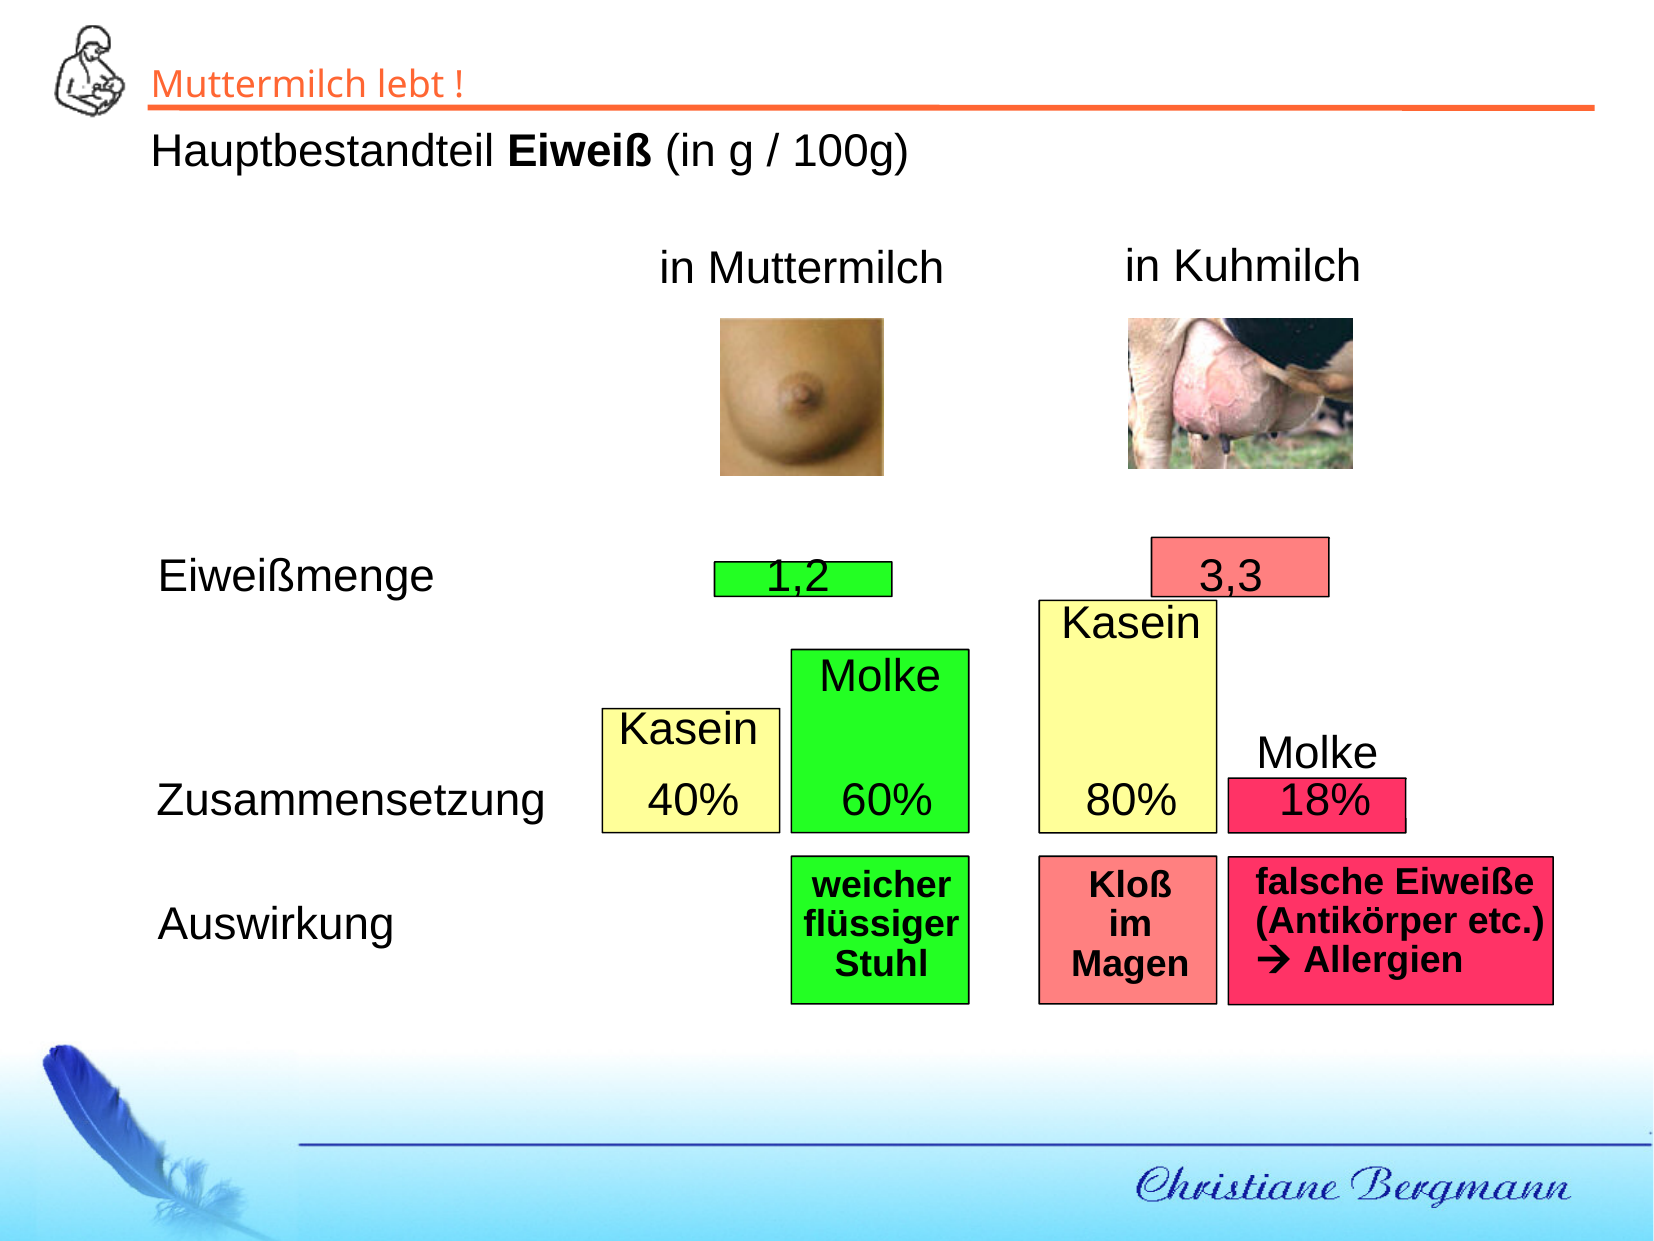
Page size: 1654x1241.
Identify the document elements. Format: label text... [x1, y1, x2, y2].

text_box [1228, 856, 1554, 1005]
text_box Kloß im Magen [1056, 859, 1205, 992]
text_box weicher flüssiger Stuhl [788, 859, 975, 992]
text_box Molke [804, 645, 958, 709]
text_box [791, 649, 969, 770]
text_box Hauptbestandteil Eiweiß (in g / 100g) [135, 120, 1211, 184]
text_box in Kuhmilch [1110, 236, 1465, 299]
text_box [1039, 609, 1217, 770]
text_box Kasein [603, 698, 792, 762]
text_box in Muttermilch [644, 238, 993, 301]
text_box [1389, 778, 1406, 833]
text_box [602, 708, 780, 770]
text_box Eiweißmenge 1,2 3,3 [142, 545, 1477, 609]
picture [1128, 318, 1353, 470]
text_box [1151, 537, 1329, 545]
picture [720, 318, 884, 476]
text_box [1039, 856, 1217, 1004]
picture [54, 24, 130, 119]
text_box Auswirkung [142, 894, 503, 957]
text_box Molke [1241, 722, 1395, 786]
text_box Kasein [1046, 592, 1235, 656]
text_box Muttermilch lebt ! [135, 41, 531, 117]
text_box [791, 992, 969, 1004]
text_box Zusammensetzung 40% 60% 80% 18% [141, 770, 1389, 833]
picture [0, 1033, 1654, 1241]
text_box falsche Eiweiße (Antikörper etc.)  Allergien [1240, 856, 1561, 988]
